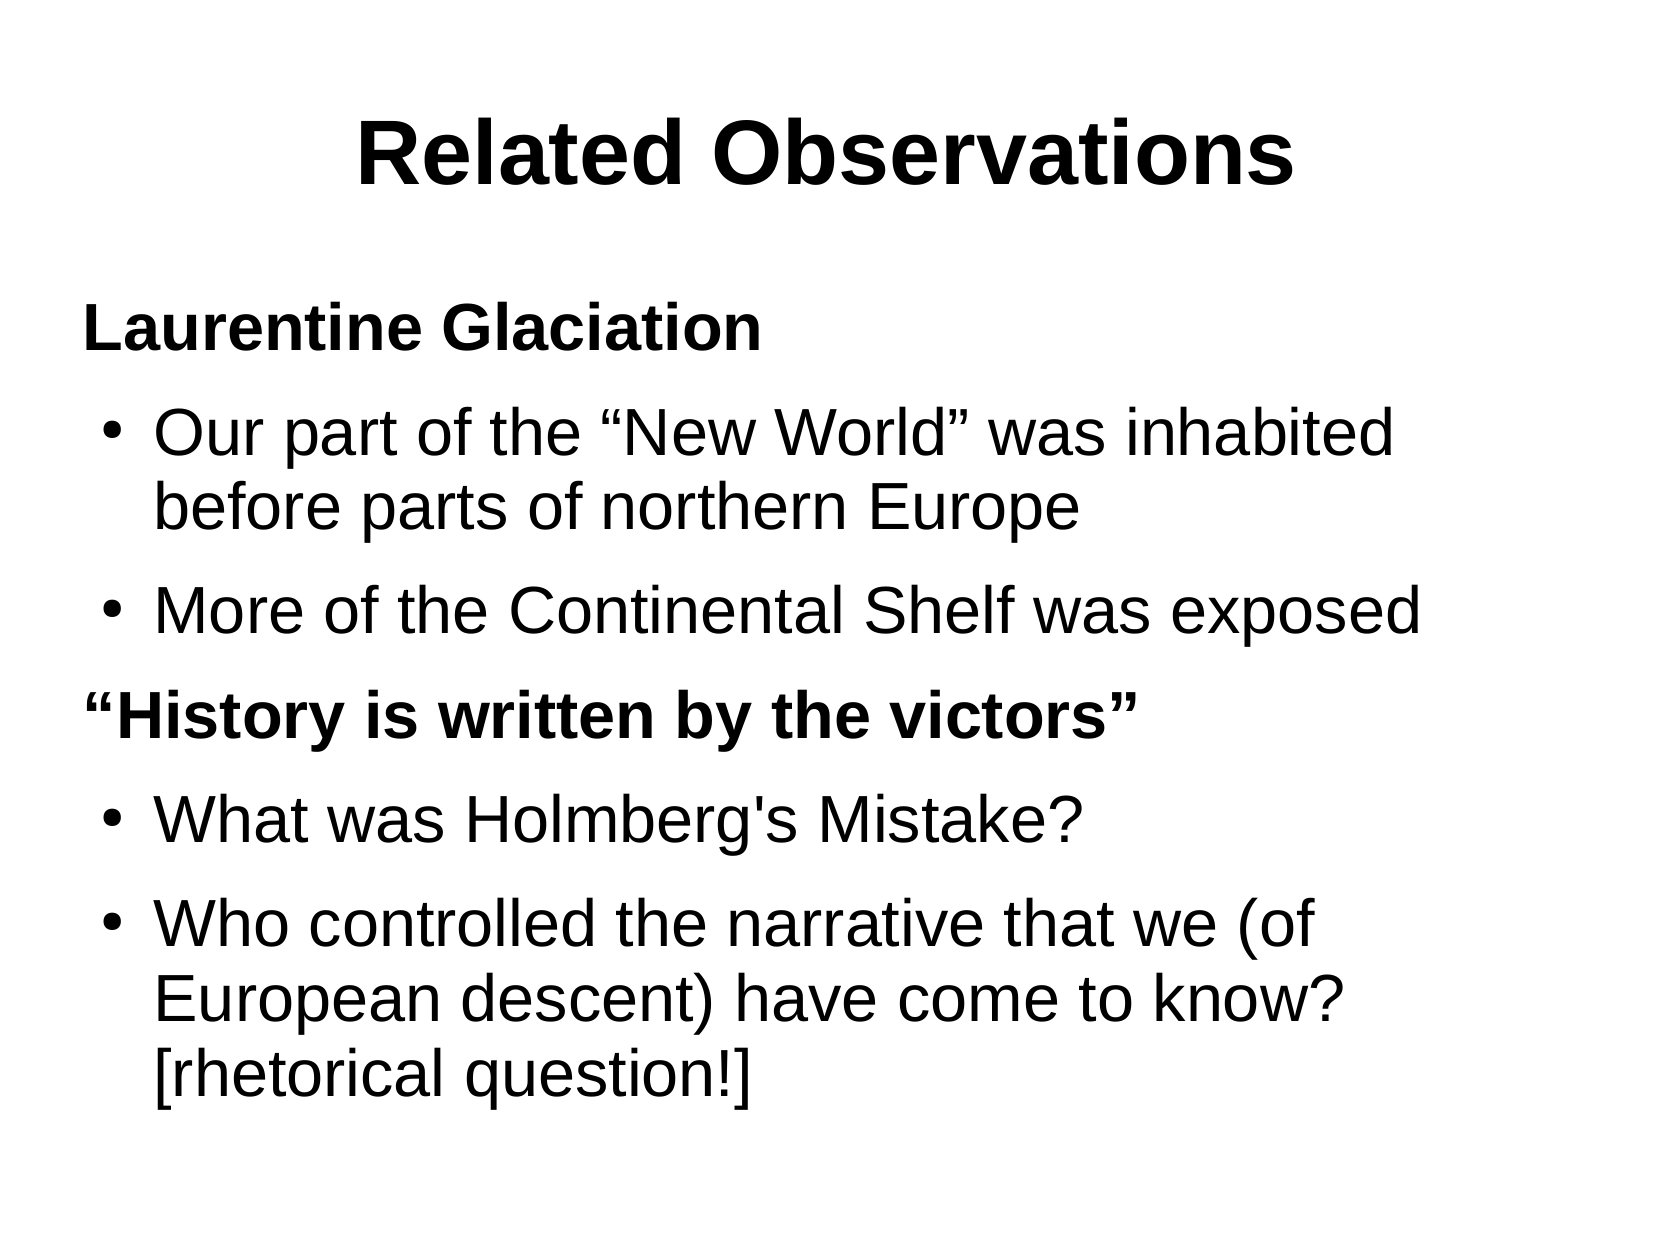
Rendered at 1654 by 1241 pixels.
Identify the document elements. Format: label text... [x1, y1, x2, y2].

title Related Observations [82, 49, 1571, 257]
list Laurentine Glaciation Our part of the “New World” was inhabited before parts of northern Europe More of the Continental Shelf was exposed “History is written by the victors” What was Holmberg's Mistake? Who controlled the narrative that we (of European descent) have come to know? [rhetorical question!] [82, 290, 1571, 1109]
